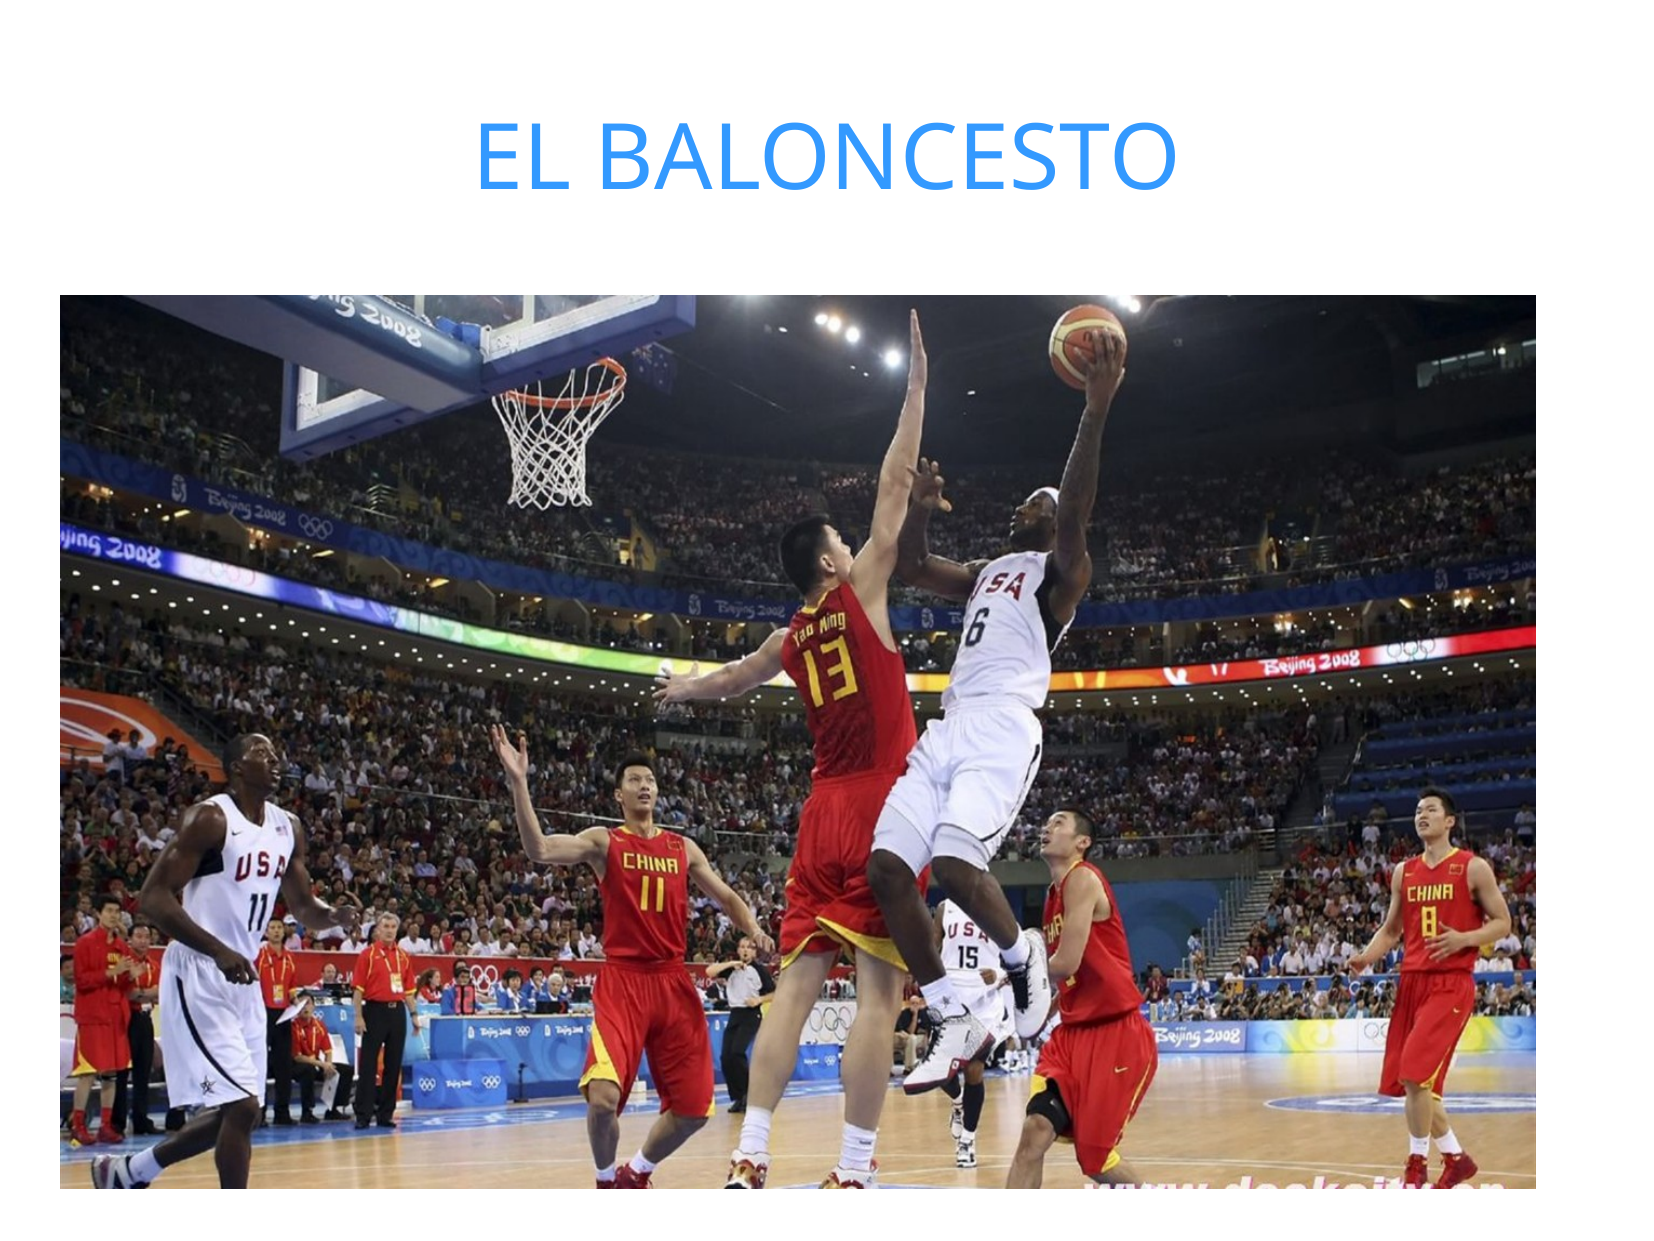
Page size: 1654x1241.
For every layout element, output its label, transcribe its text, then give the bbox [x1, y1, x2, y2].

picture [60, 295, 1536, 1189]
title EL BALONCESTO [82, 56, 1571, 250]
